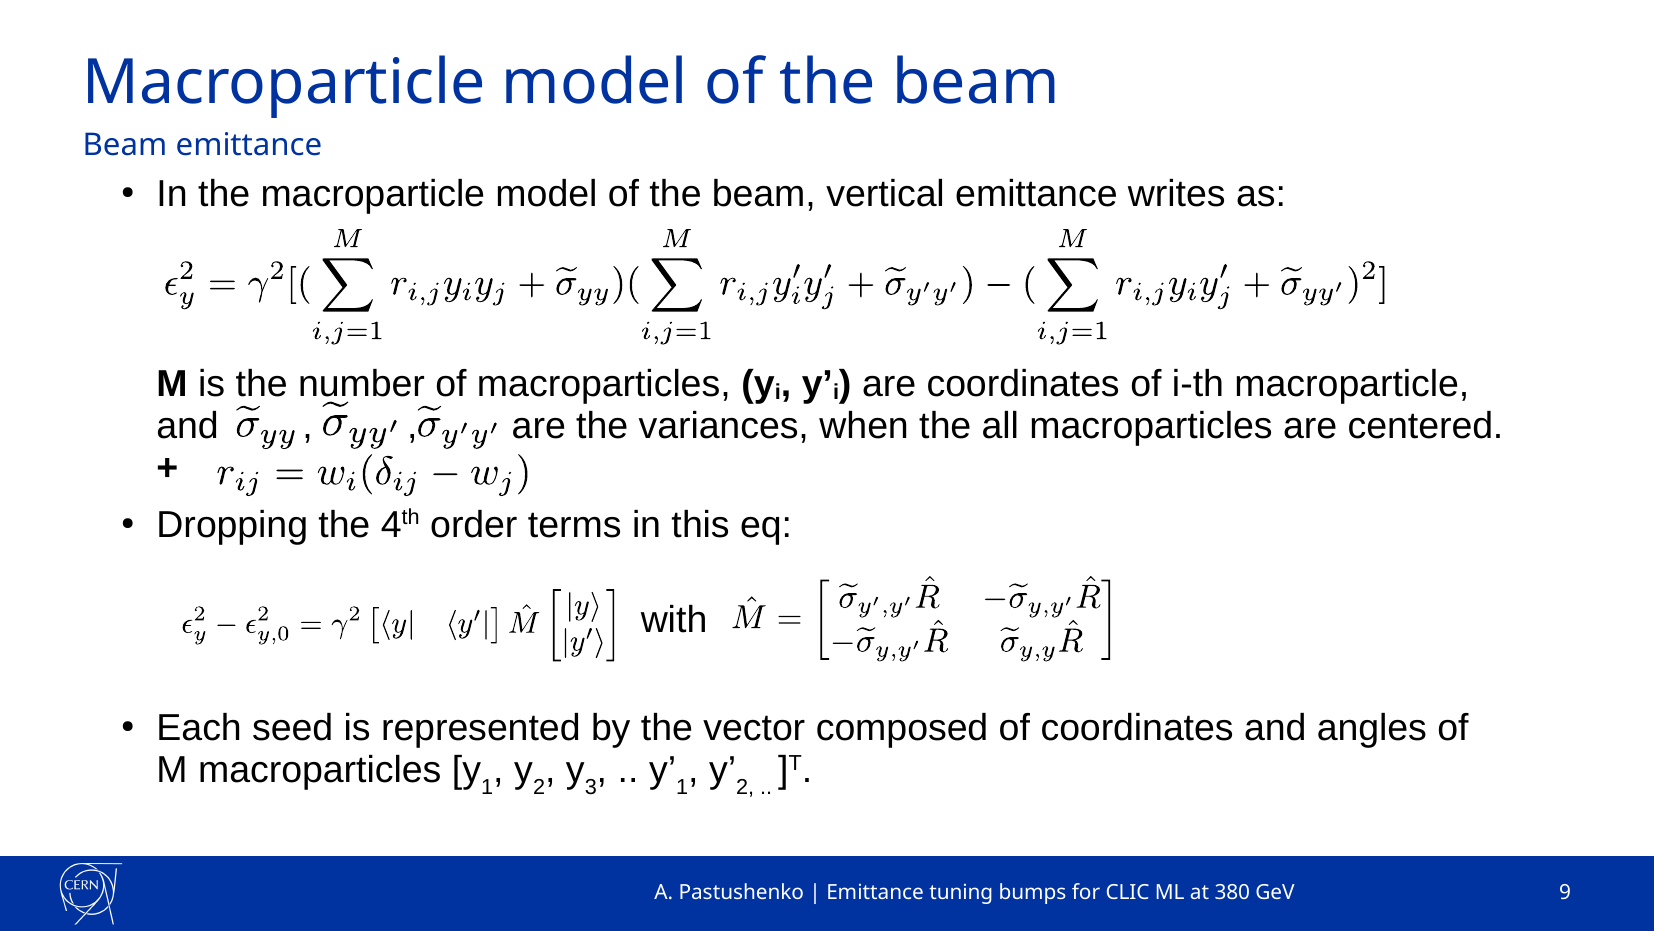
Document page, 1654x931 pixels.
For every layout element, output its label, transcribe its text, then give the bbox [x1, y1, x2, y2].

text_box [236, 405, 295, 450]
text_box In the macroparticle model of the beam, vertical emittance writes as: [106, 165, 1489, 223]
text_box [322, 401, 397, 449]
text_box Dropping the 4th order terms in this eq: [106, 496, 1111, 556]
title Macroparticle model of the beam Beam emittance [82, 37, 1571, 193]
text_box [732, 575, 1111, 662]
text_box [182, 589, 615, 662]
text_box M is the number of macroparticles, (yi, y’i) are coordinates of i-th macroparticle, and , , are the variances, when the all macroparticles are centered. + [141, 355, 1536, 497]
text_box Each seed is represented by the vector composed of coordinates and angles of M macroparticles [y1, y2, y3, .. y’1, y’2, .. ]T. [106, 699, 1501, 807]
picture [56, 859, 127, 928]
text_box [165, 229, 1385, 345]
text_box with [625, 591, 732, 650]
text_box [217, 454, 528, 496]
text_box [417, 405, 497, 449]
